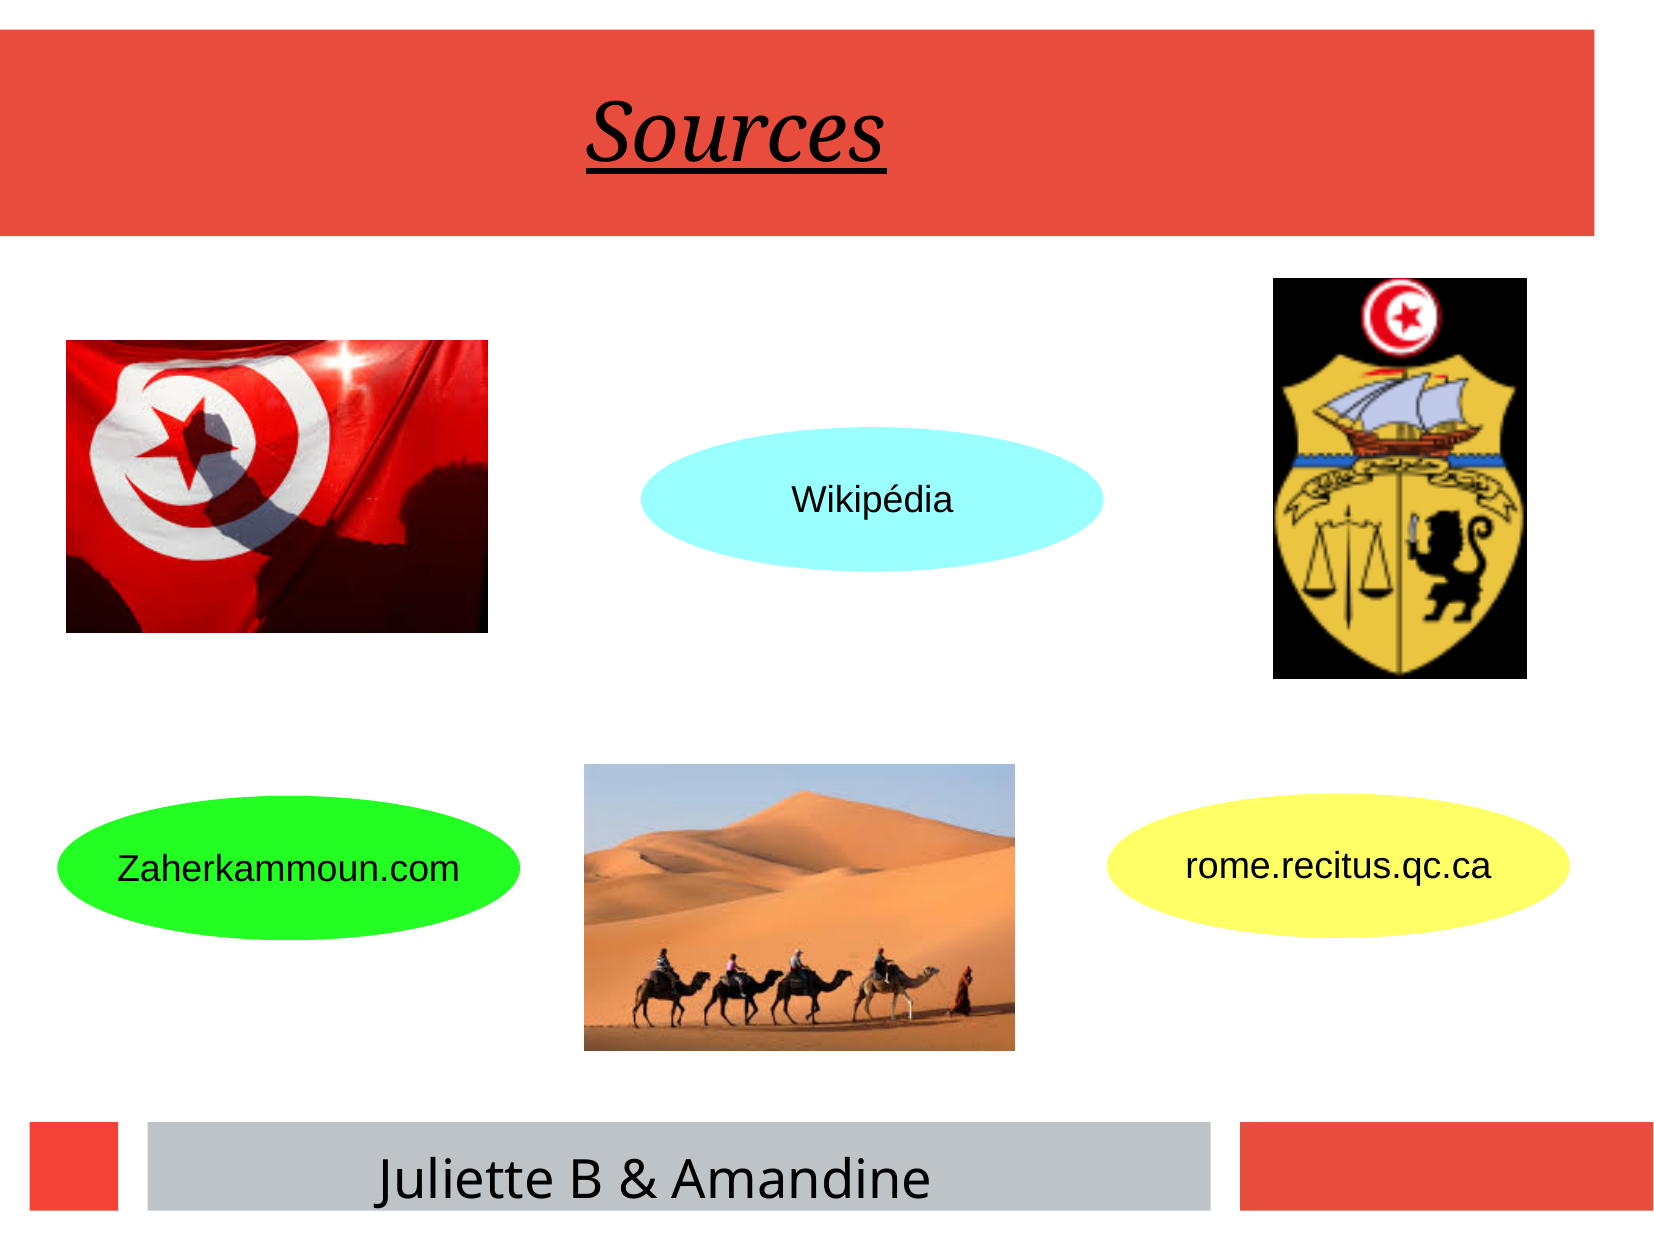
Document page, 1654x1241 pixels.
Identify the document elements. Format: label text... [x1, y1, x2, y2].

picture [584, 764, 1015, 1051]
text_box rome.recitus.qc.ca [1106, 793, 1570, 938]
text_box Juliette B & Amandine [363, 1133, 1417, 1209]
picture [66, 340, 488, 633]
text_box Zaherkammoun.com [57, 795, 521, 941]
text_box Sources [571, 65, 1219, 175]
picture [1273, 278, 1527, 679]
text_box Wikipédia [640, 427, 1104, 572]
